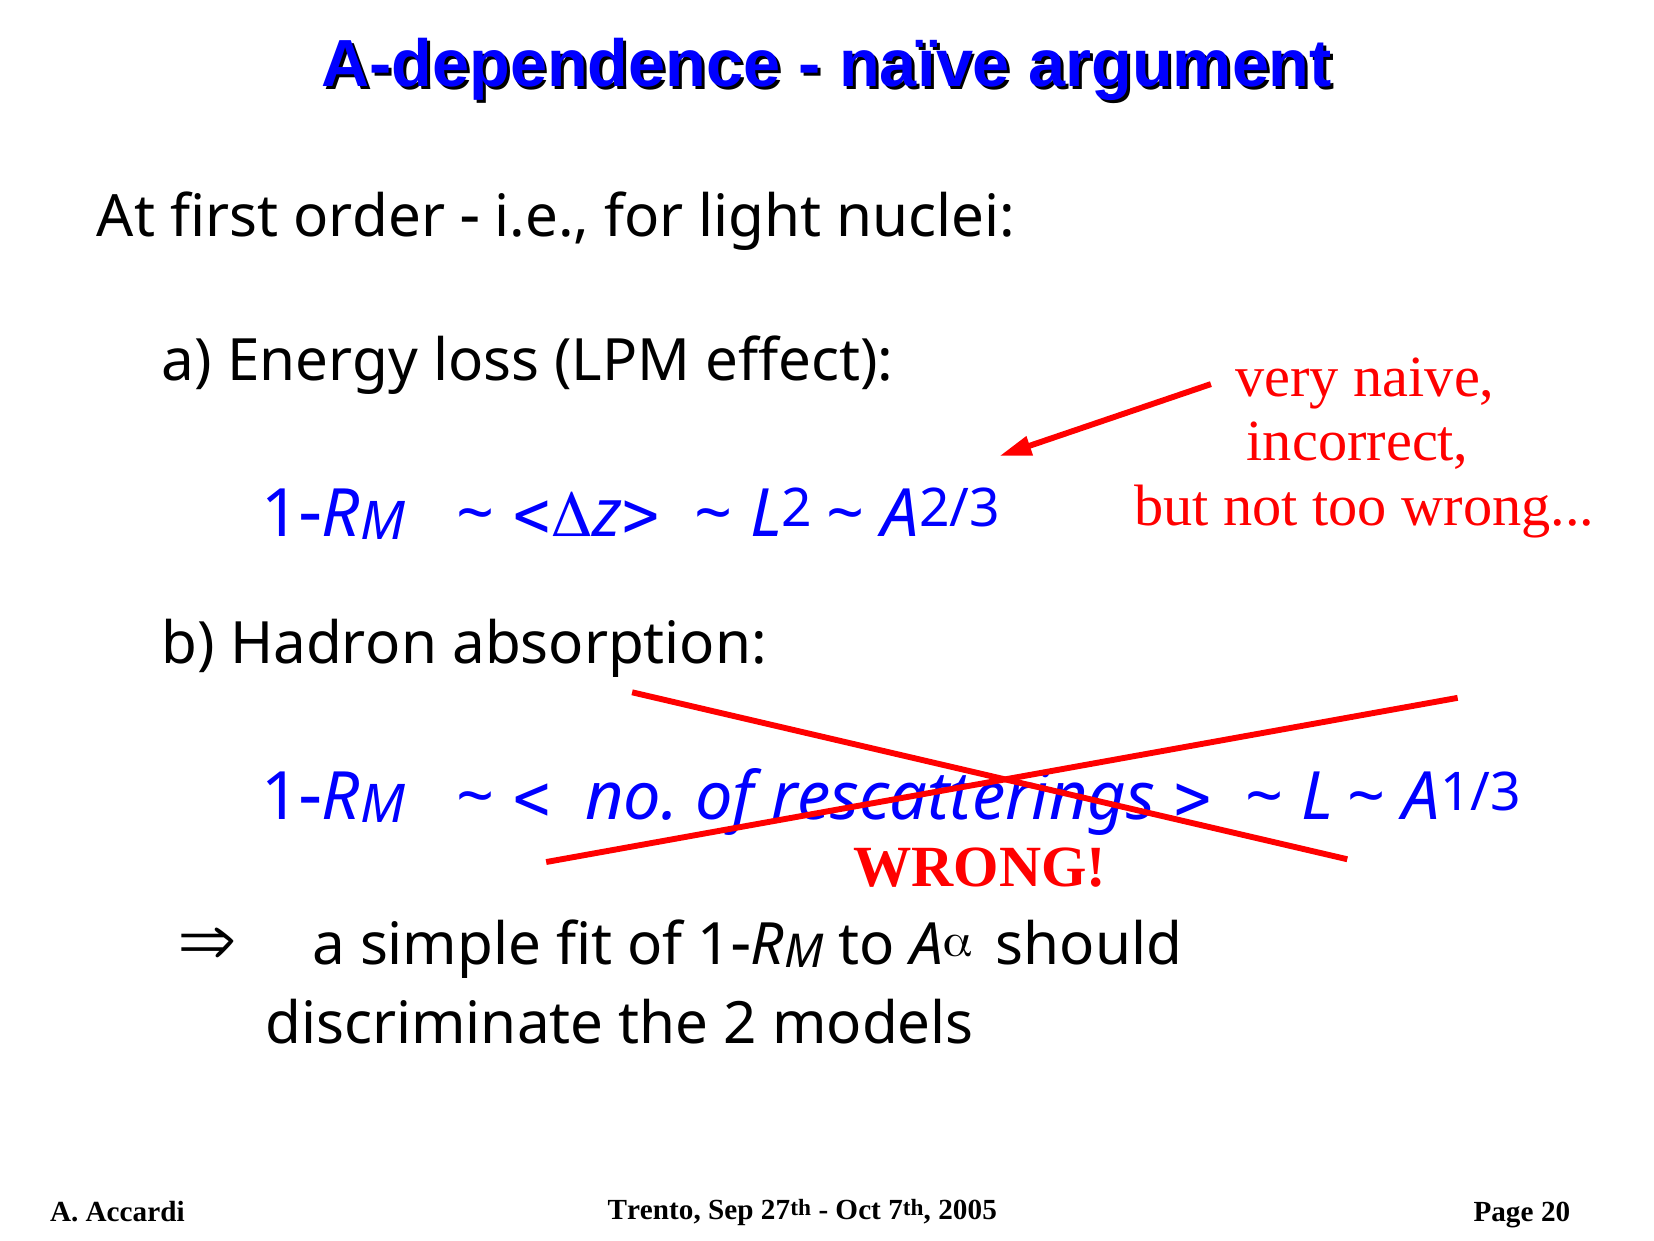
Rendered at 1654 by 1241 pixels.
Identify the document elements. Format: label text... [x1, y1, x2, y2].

text_box A. Accardi [32, 1187, 203, 1241]
text_box a) Energy loss (LPM effect): 1-RM ~ <Dz> ~ L2 ~ A2/3 [161, 317, 1266, 542]
text_box  a simple fit of 1-RM to Aa should discriminate the 2 models [143, 902, 1246, 1072]
text_box A-dependence - naïve argument [29, 23, 1625, 110]
text_box Trento, Sep 27th - Oct 7th, 2005 [602, 1193, 1003, 1233]
text_box b) Hadron absorption: 1-RM ~ < no. of rescatterings > ~ L ~ A1/3 [569, 783, 1341, 862]
text_box At first order - i.e., for light nuclei: [96, 173, 1428, 251]
text_box b) Hadron absorption: 1-RM ~ < no. of rescatterings > ~ L ~ A1/3 [161, 601, 1557, 862]
text_box WRONG! [853, 834, 1127, 911]
text_box very naive, incorrect, but not too wrong... [1134, 343, 1596, 556]
text_box Page 33 [1525, 1195, 1623, 1234]
